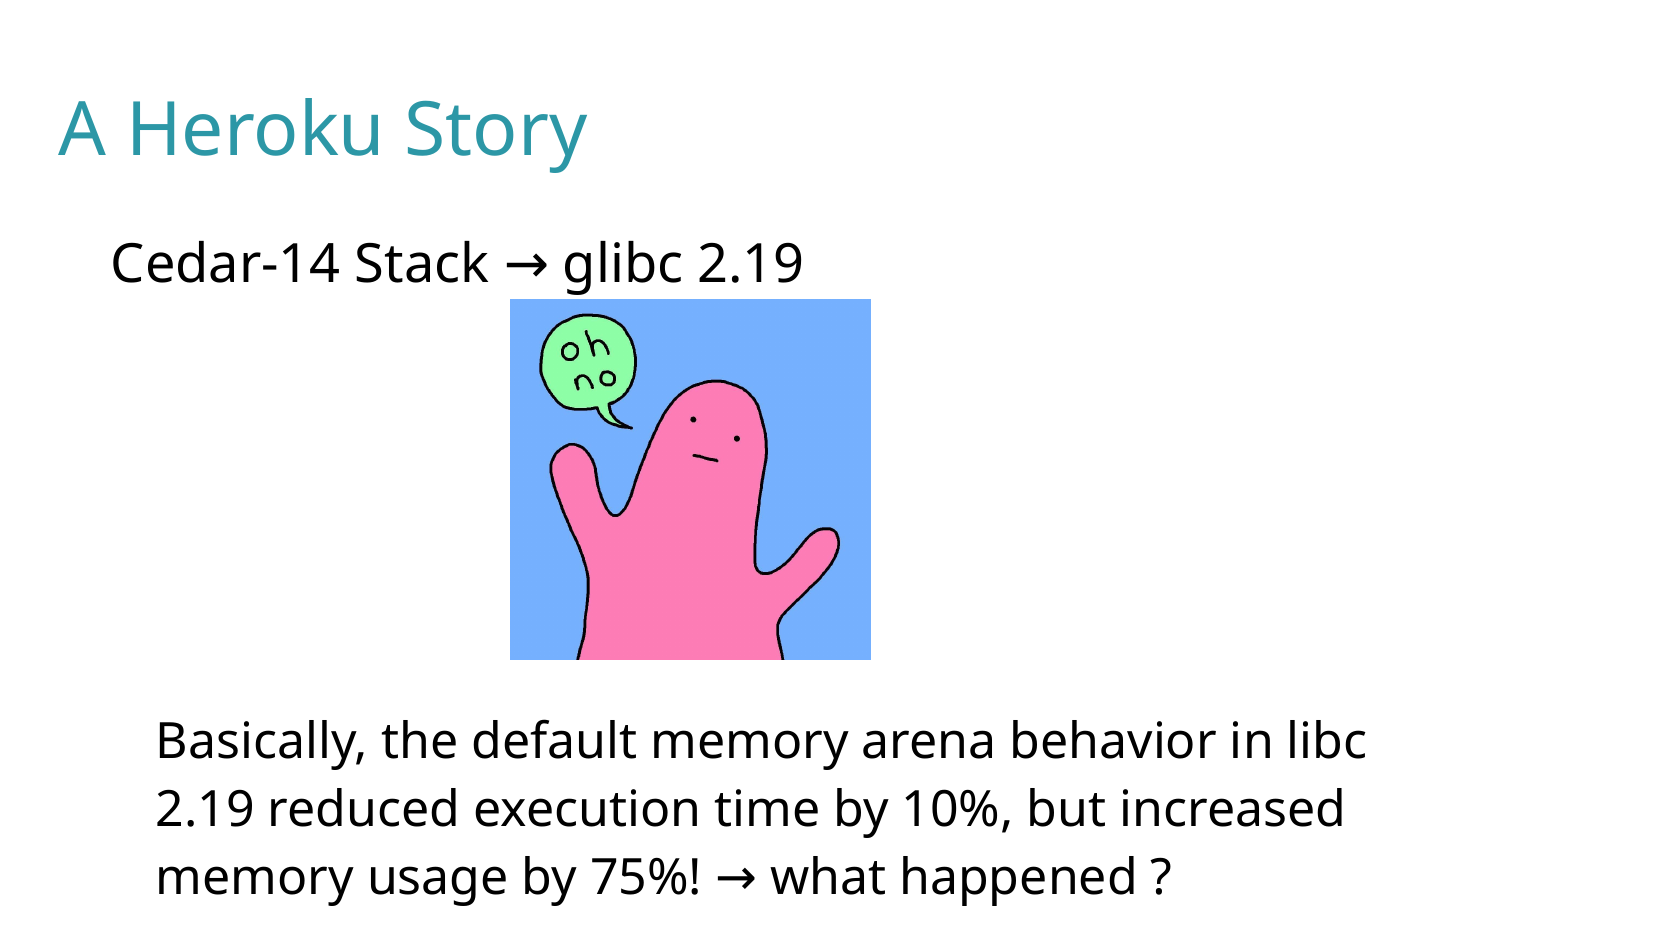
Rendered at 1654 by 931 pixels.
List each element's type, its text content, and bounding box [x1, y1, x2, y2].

title A Heroku Story [59, 59, 1595, 178]
picture [510, 299, 871, 661]
text_box Basically, the default memory arena behavior in libc 2.19 reduced execution time by 10%, but increased memory usage by 75%! → what happened ? [150, 705, 1455, 882]
text_box Cedar-14 Stack → glibc 2.19 [105, 225, 1216, 289]
